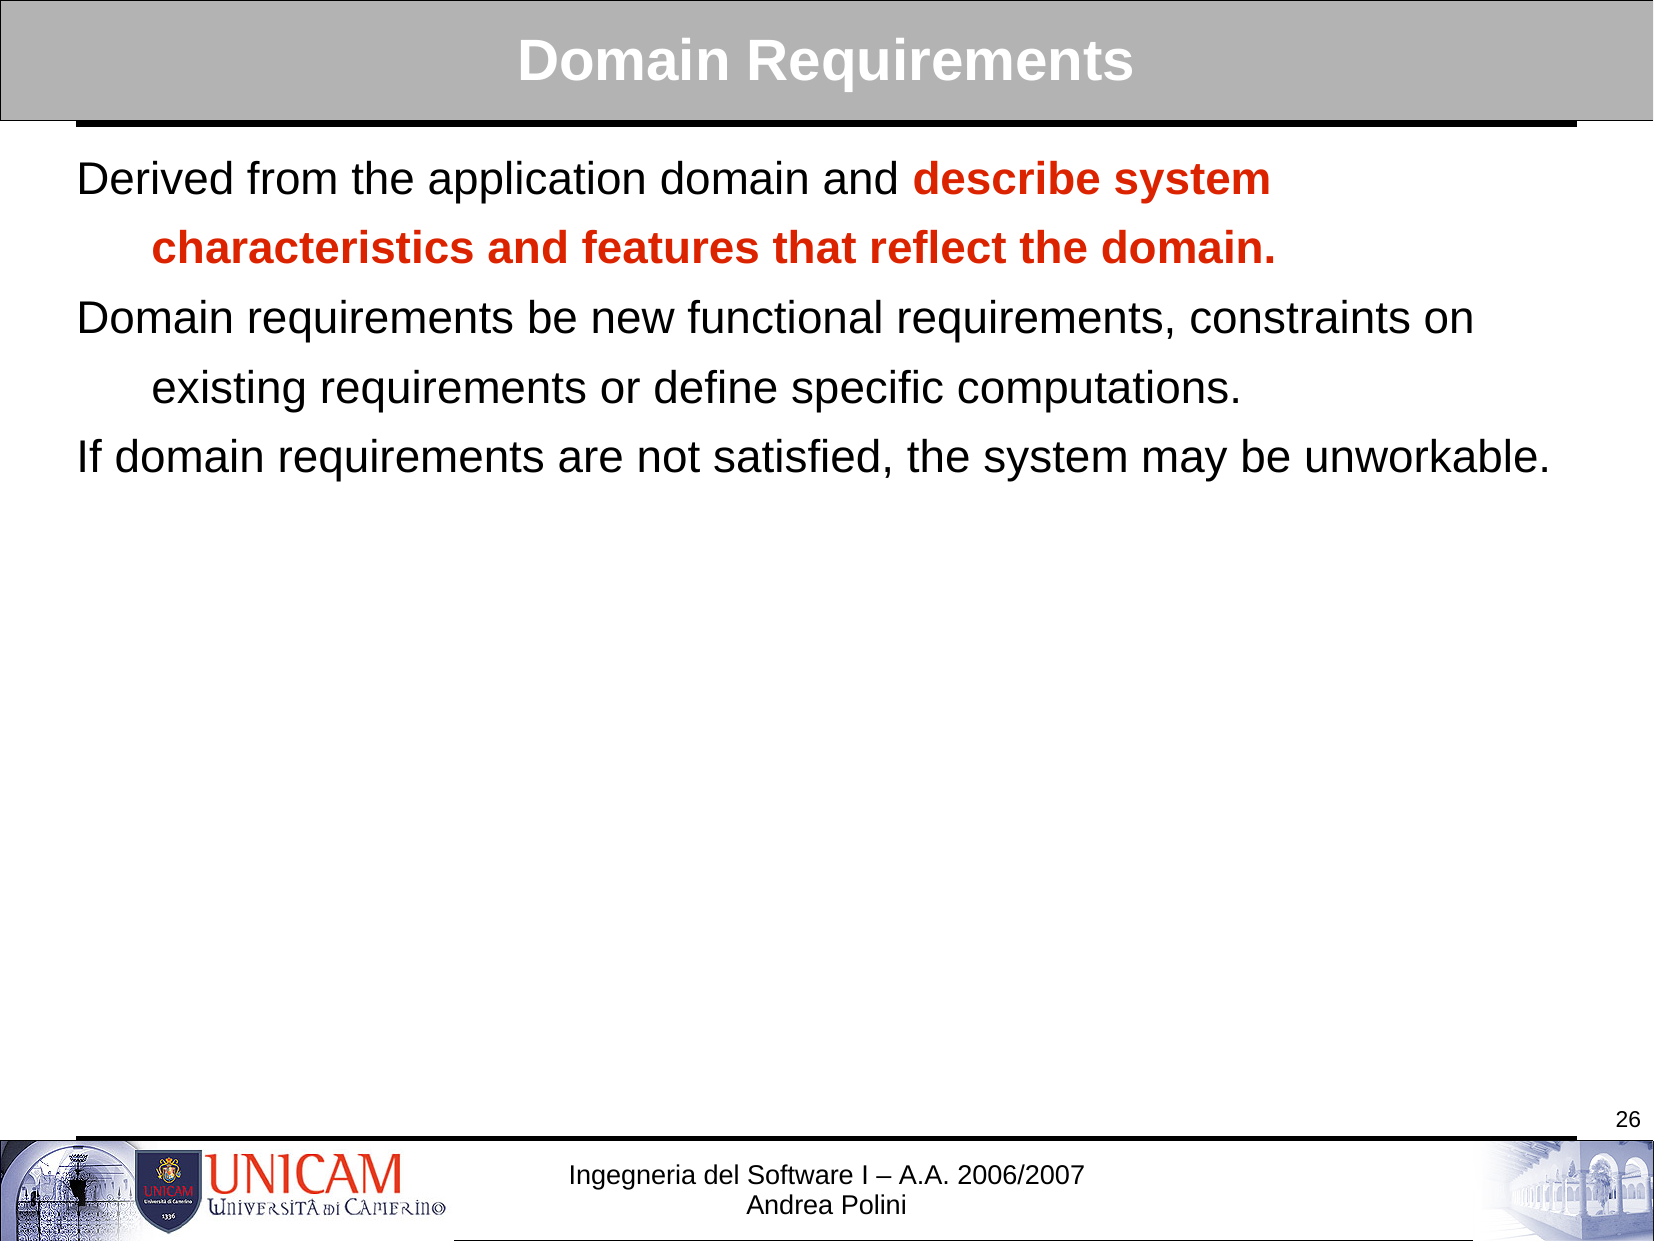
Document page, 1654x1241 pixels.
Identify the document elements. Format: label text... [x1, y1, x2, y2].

list Derived from the application domain and describe system characteristics and features that reflect the domain. Domain requirements be new functional requirements, constraints on existing requirements or define specific computations. If domain requirements are not satisfied, the system may be unworkable. [76, 152, 1577, 674]
picture [0, 1141, 454, 1241]
title Domain Requirements [0, 0, 1653, 121]
picture [1473, 1141, 1654, 1241]
